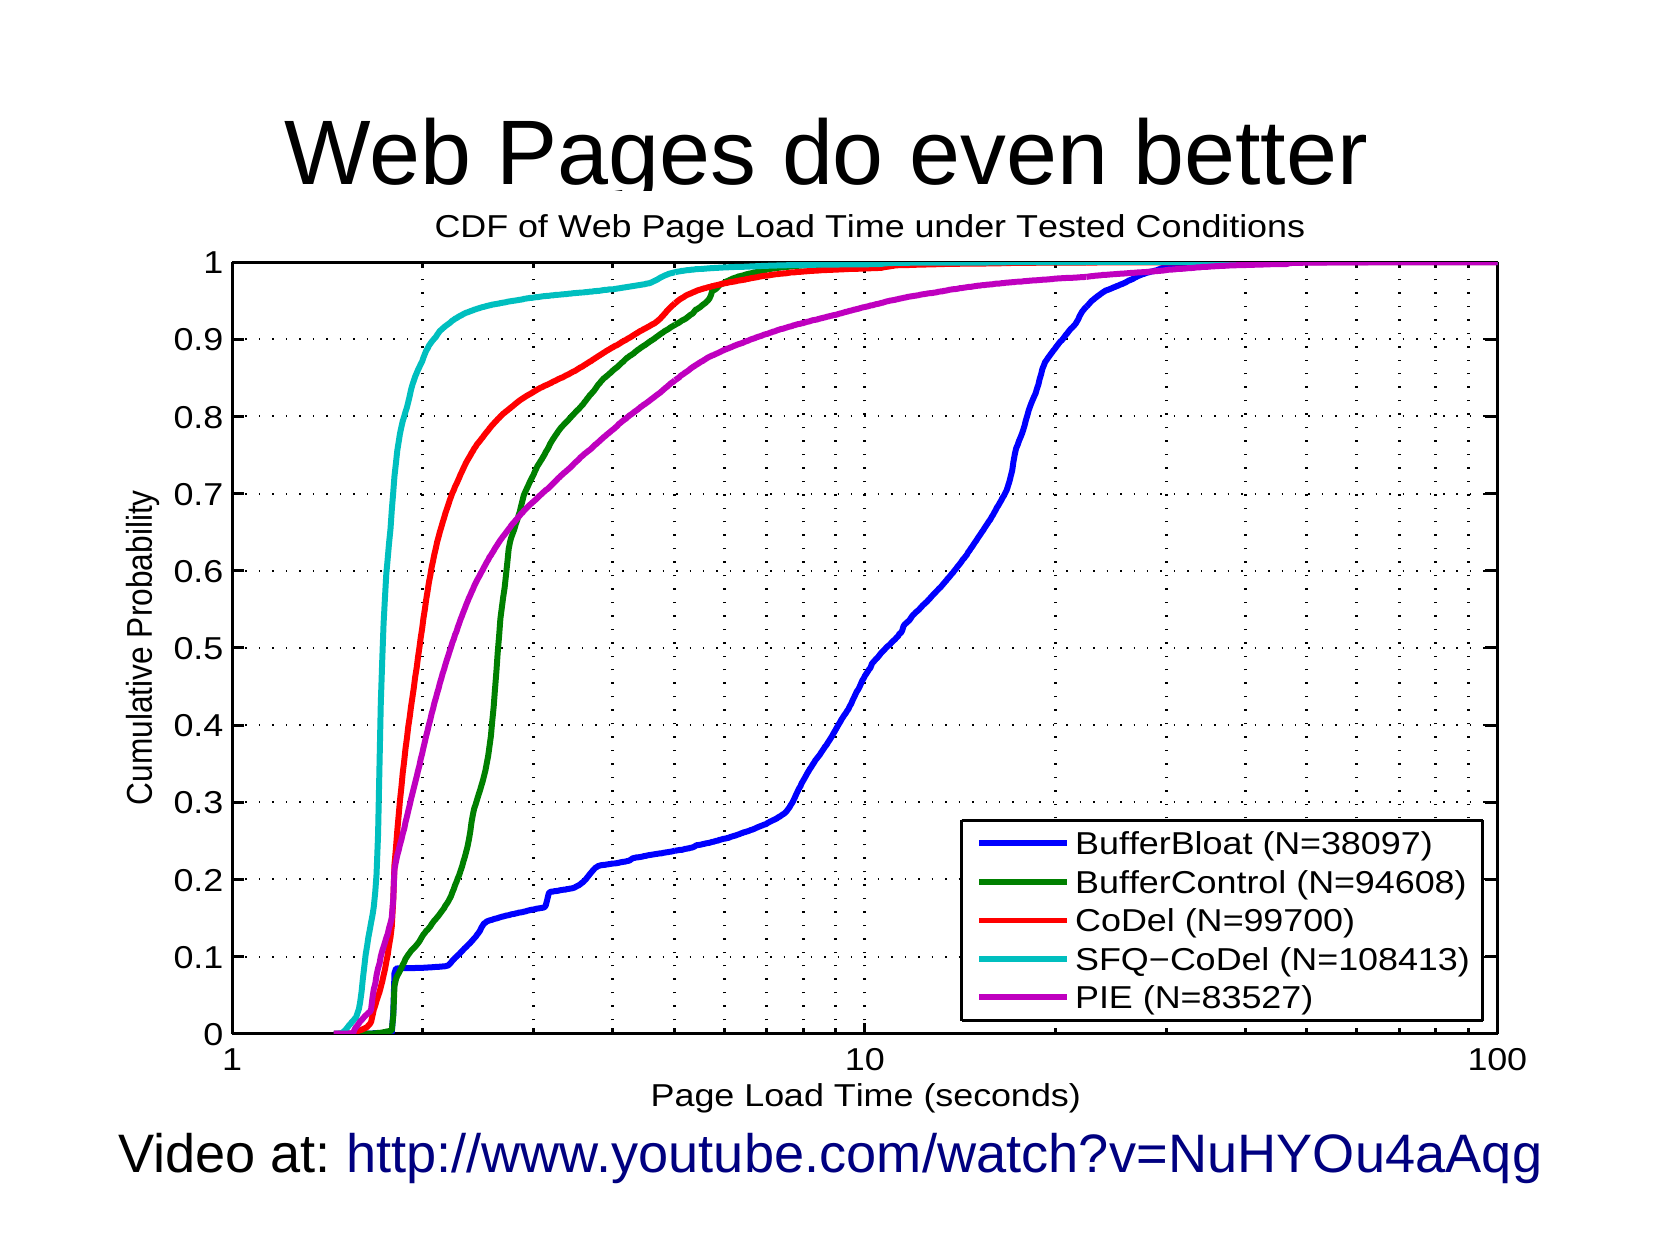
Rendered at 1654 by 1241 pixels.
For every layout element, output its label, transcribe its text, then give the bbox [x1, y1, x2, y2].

title Video at: http://www.youtube.com/watch?v=NuHYOu4aAqg [86, 1050, 1576, 1241]
picture [18, 190, 1654, 1141]
title Web Pages do even better [82, 49, 1571, 190]
